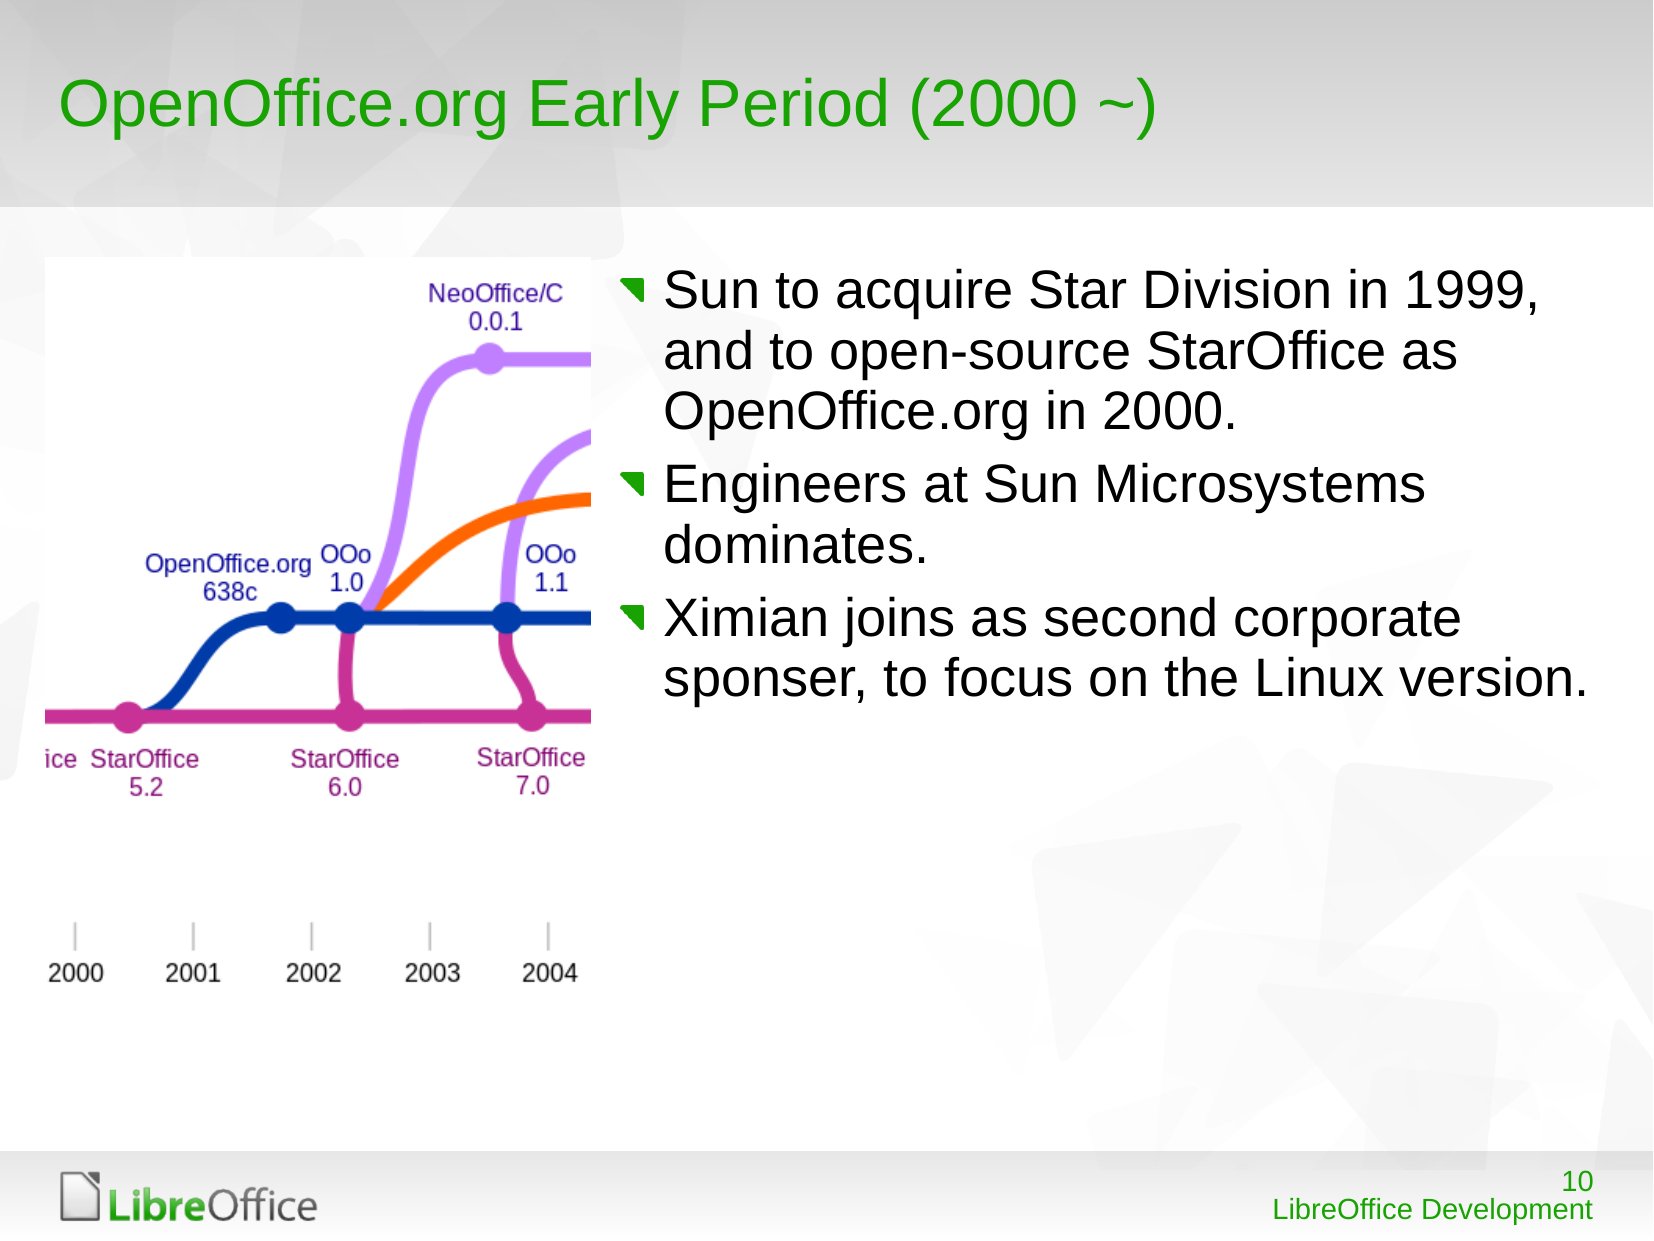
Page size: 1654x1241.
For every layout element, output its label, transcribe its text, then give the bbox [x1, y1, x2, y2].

picture [41, 1152, 337, 1241]
list Sun to acquire Star Division in 1999, and to open-source StarOffice as OpenOffice.org in 2000. Engineers at Sun Microsystems dominates. Ximian joins as second corporate sponser, to focus on the Linux version. [620, 259, 1625, 980]
title OpenOffice.org Early Period (2000 ~) [58, 29, 1594, 178]
picture [0, 0, 783, 1004]
picture [915, 548, 1653, 1170]
